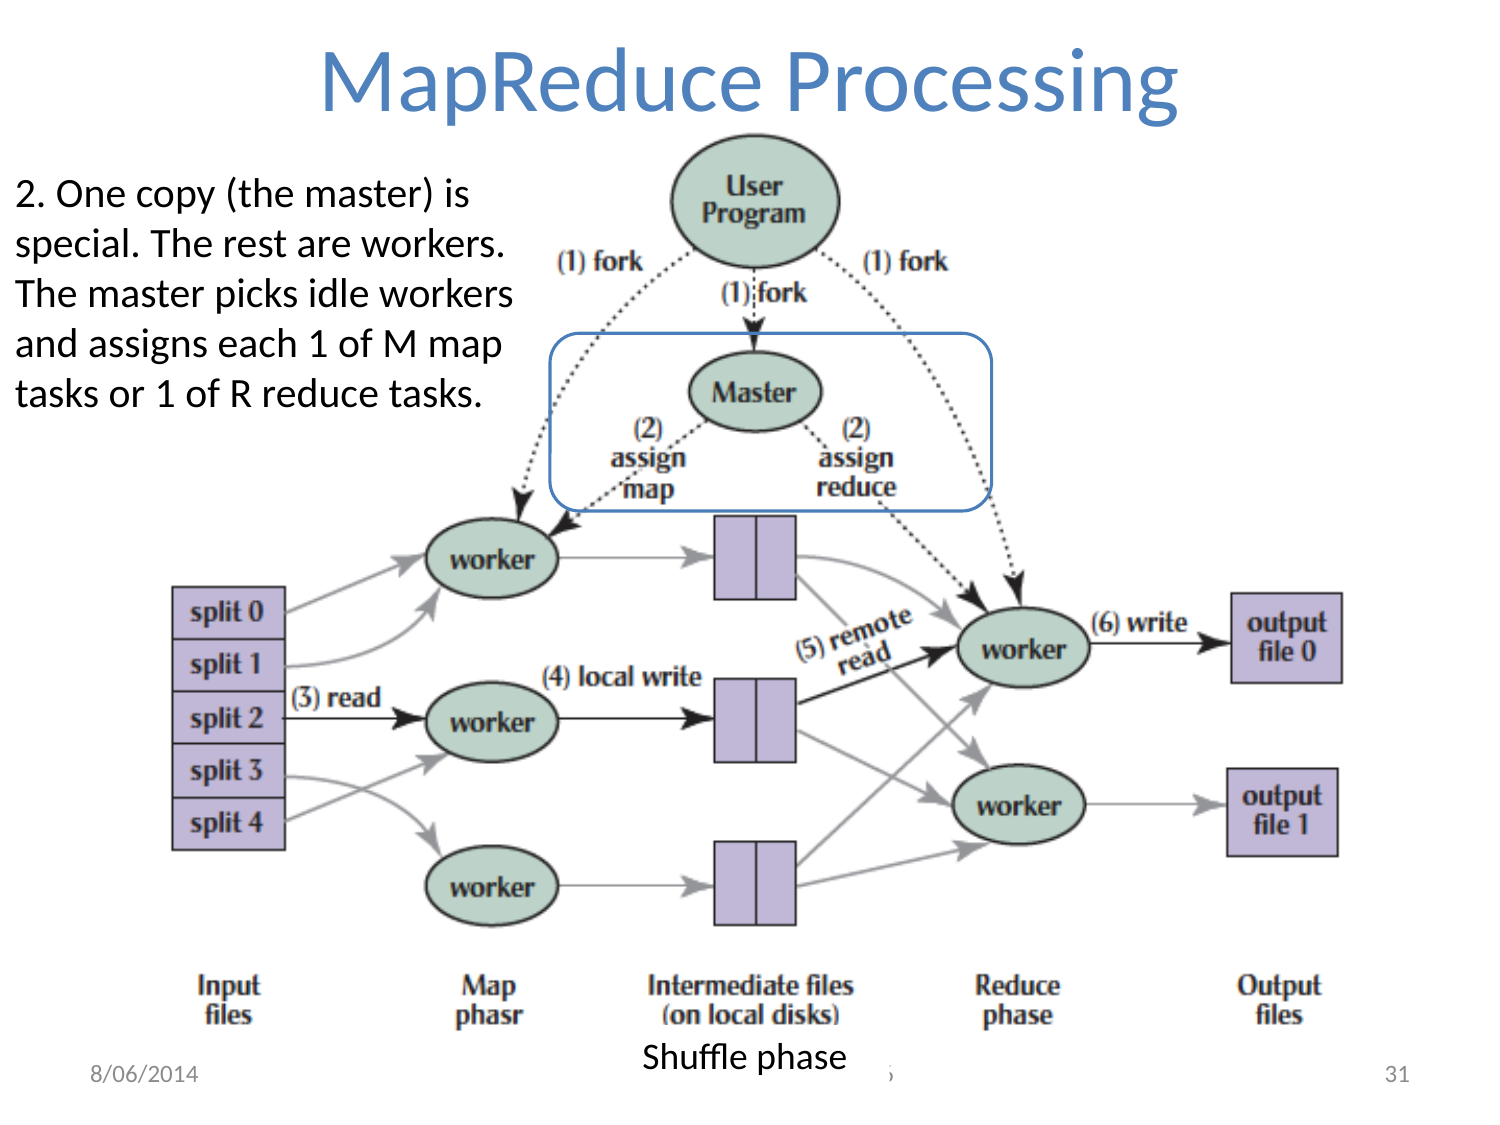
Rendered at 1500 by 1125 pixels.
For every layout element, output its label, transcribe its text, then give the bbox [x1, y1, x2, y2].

text_box MapReduce Processing [74, 0, 1425, 150]
text_box 2. One copy (the master) is special. The rest are workers. The master picks idle workers and assigns each 1 of M map tasks or 1 of R reduce tasks. [0, 158, 550, 484]
picture [552, 335, 990, 509]
text_box Shuffle phase [599, 1024, 890, 1085]
footer Summer 2014 -- Lecture #26 [512, 1042, 988, 1103]
slide_number 8/06/2014 [75, 1042, 425, 1103]
picture [149, 150, 1356, 1054]
slide_number <number> [1074, 1042, 1425, 1103]
